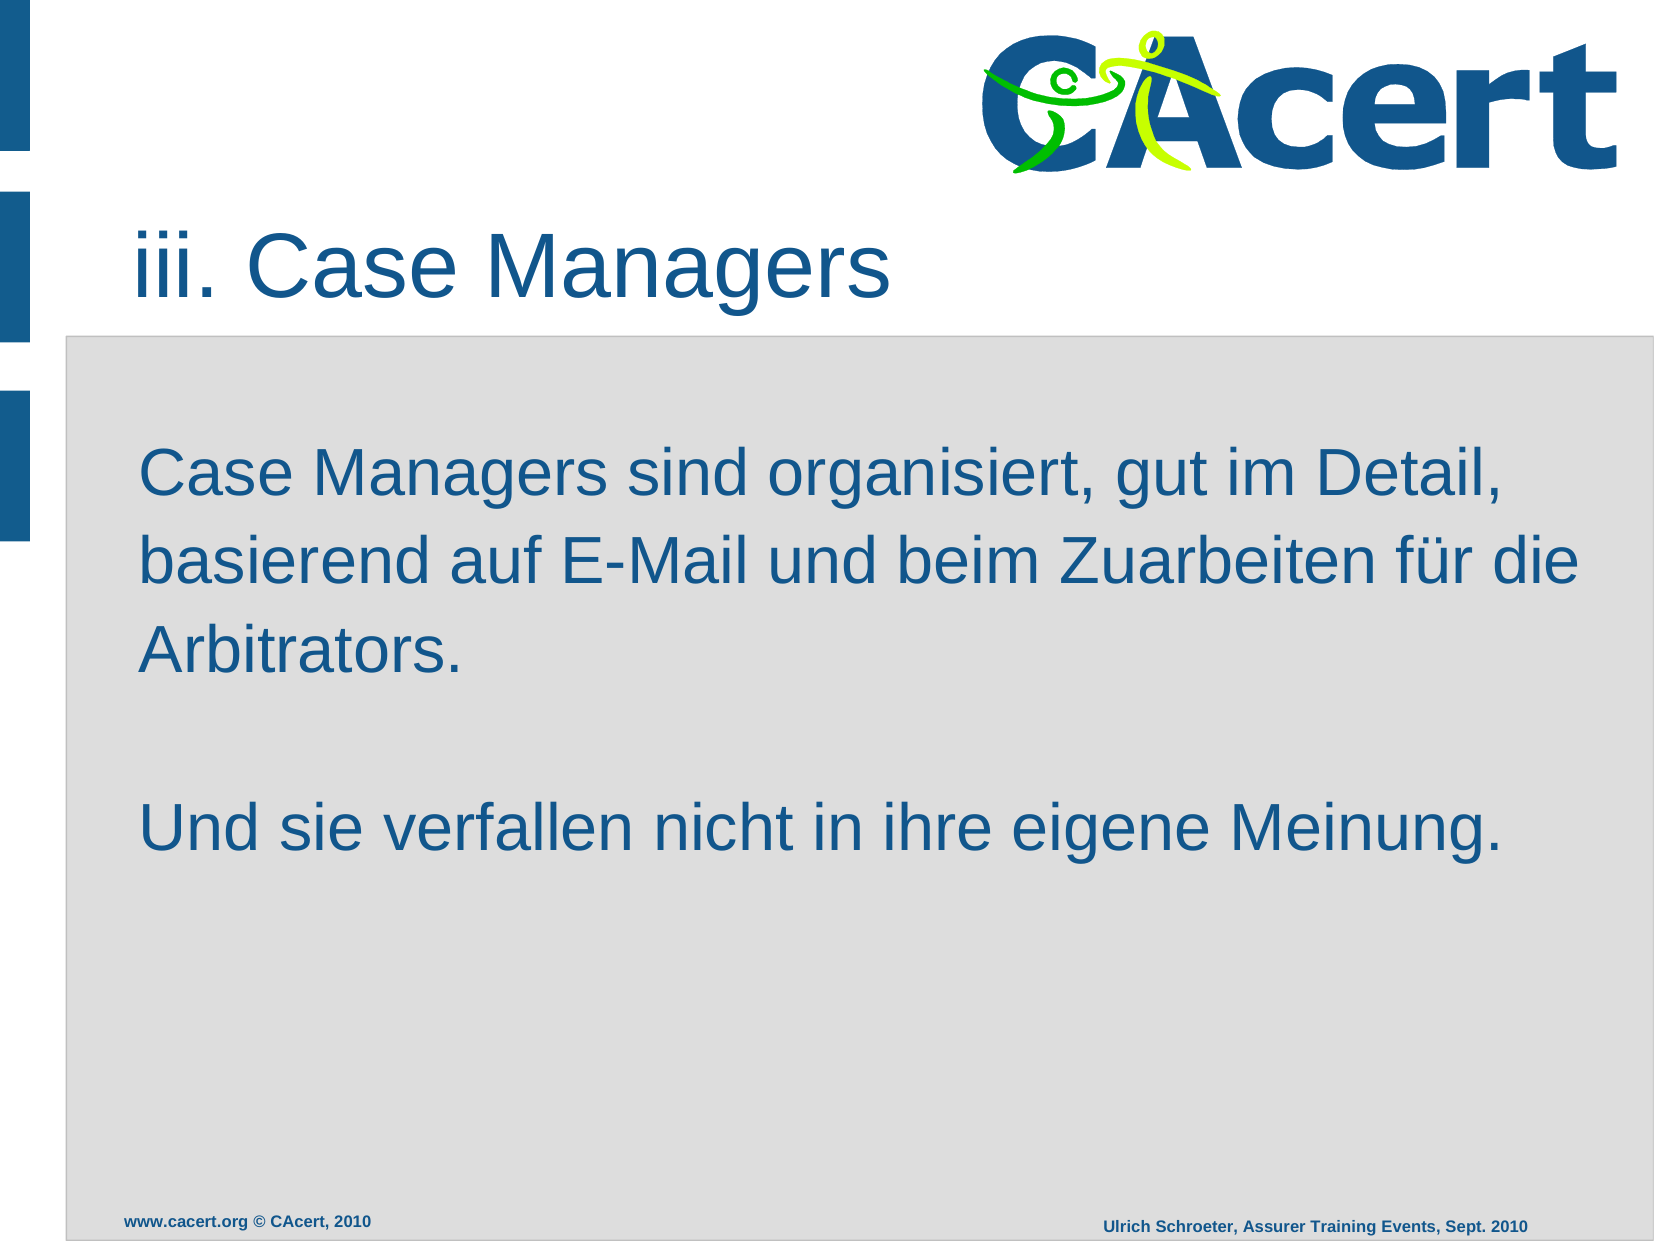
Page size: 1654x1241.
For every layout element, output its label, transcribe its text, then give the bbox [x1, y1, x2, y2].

text_box iii. Case Managers [118, 206, 909, 325]
text_box Case Managers sind organisiert, gut im Detail, basierend auf E-Mail und beim Zuarbeiten für die Arbitrators. Und sie verfallen nicht in ihre eigene Meinung. [124, 413, 1603, 961]
